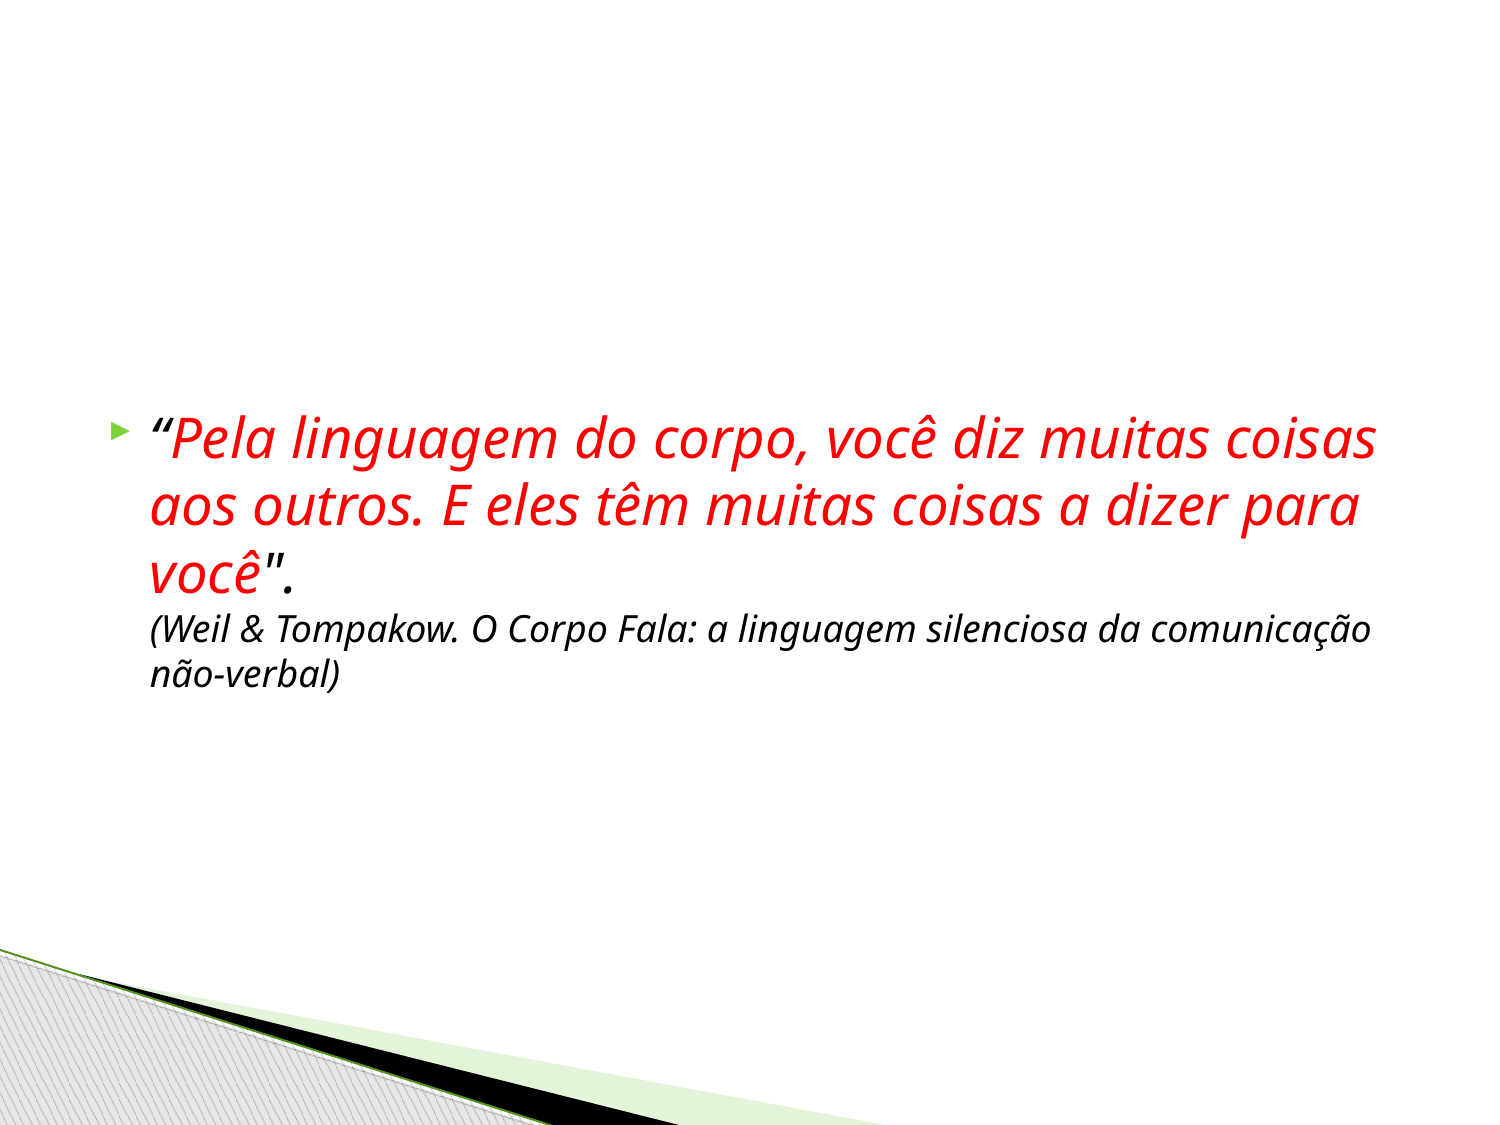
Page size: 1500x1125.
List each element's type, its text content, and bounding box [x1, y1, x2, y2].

list “Pela linguagem do corpo, você diz muitas coisas aos outros. E eles têm muitas coisas a dizer para você". (Weil & Tompakow. O Corpo Fala: a linguagem silenciosa da comunicação não-verbal) [75, 243, 1425, 986]
